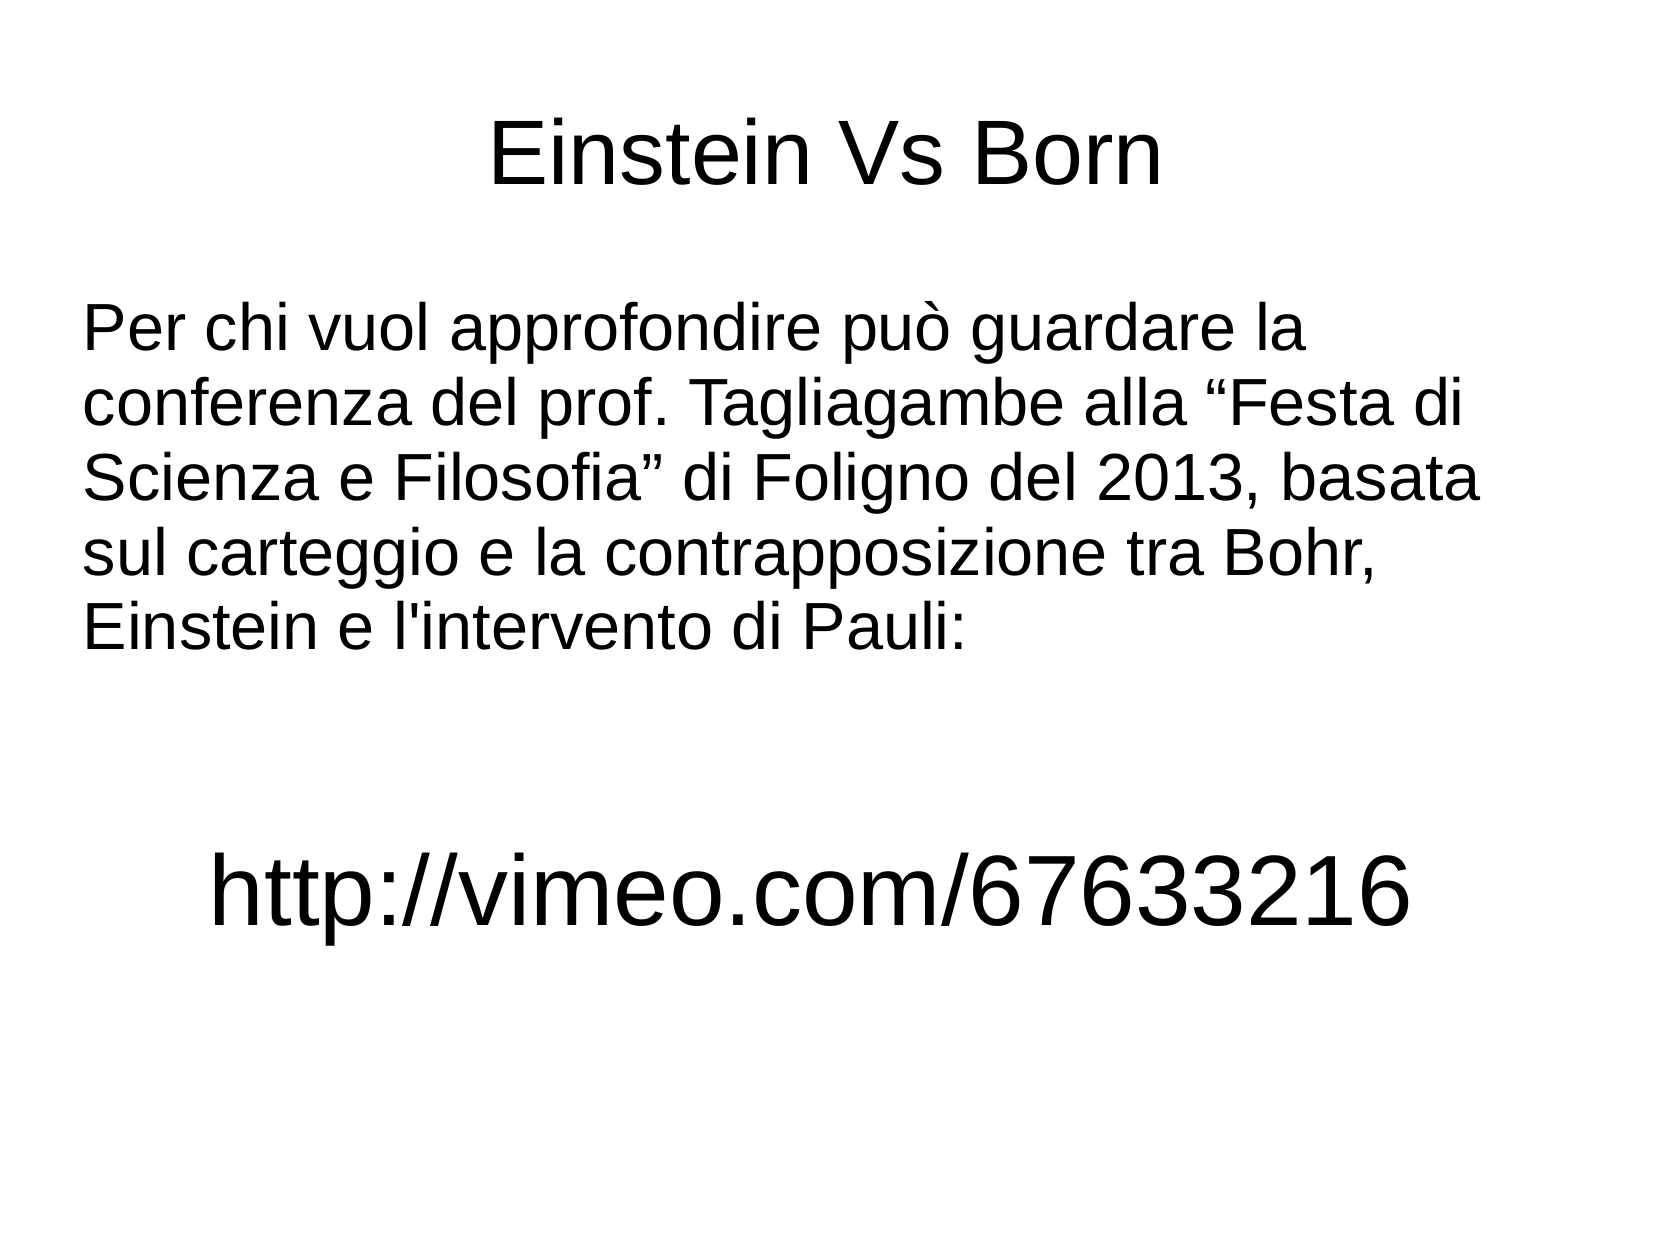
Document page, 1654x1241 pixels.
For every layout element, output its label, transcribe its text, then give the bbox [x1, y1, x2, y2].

list Per chi vuol approfondire può guardare la conferenza del prof. Tagliagambe alla “Festa di Scienza e Filosofia” di Foligno del 2013, basata sul carteggio e la contrapposizione tra Bohr, Einstein e l'intervento di Pauli: http://vimeo.com/67633216 [82, 290, 1571, 1109]
title Einstein Vs Born [82, 49, 1571, 257]
